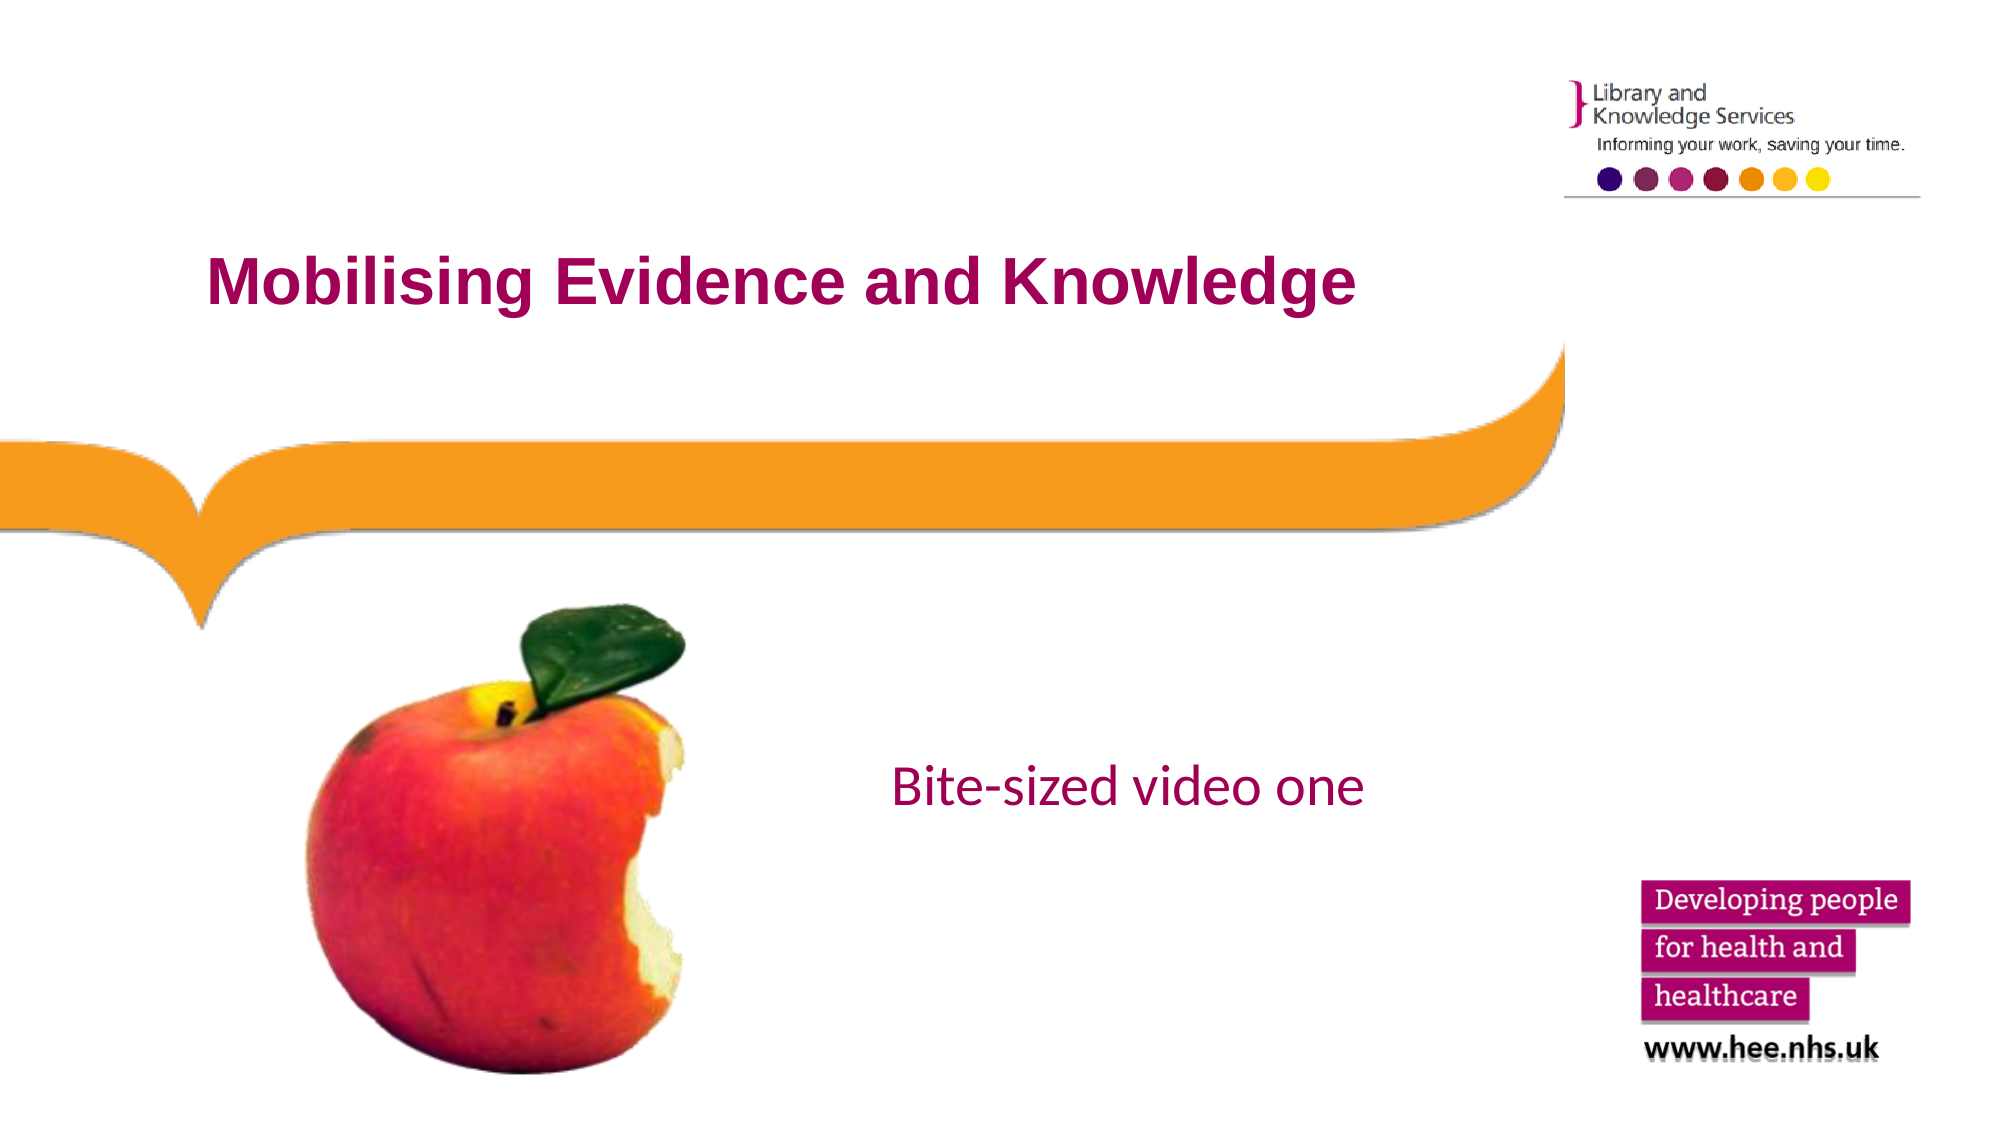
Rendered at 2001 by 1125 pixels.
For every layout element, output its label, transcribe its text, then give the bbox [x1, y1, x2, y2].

picture [1627, 866, 1923, 1071]
picture [1564, 76, 1923, 196]
text_box Bite-sized video one [876, 739, 1490, 826]
picture [0, 335, 1565, 1112]
title Mobilising Evidence and Knowledge [32, 69, 1533, 335]
